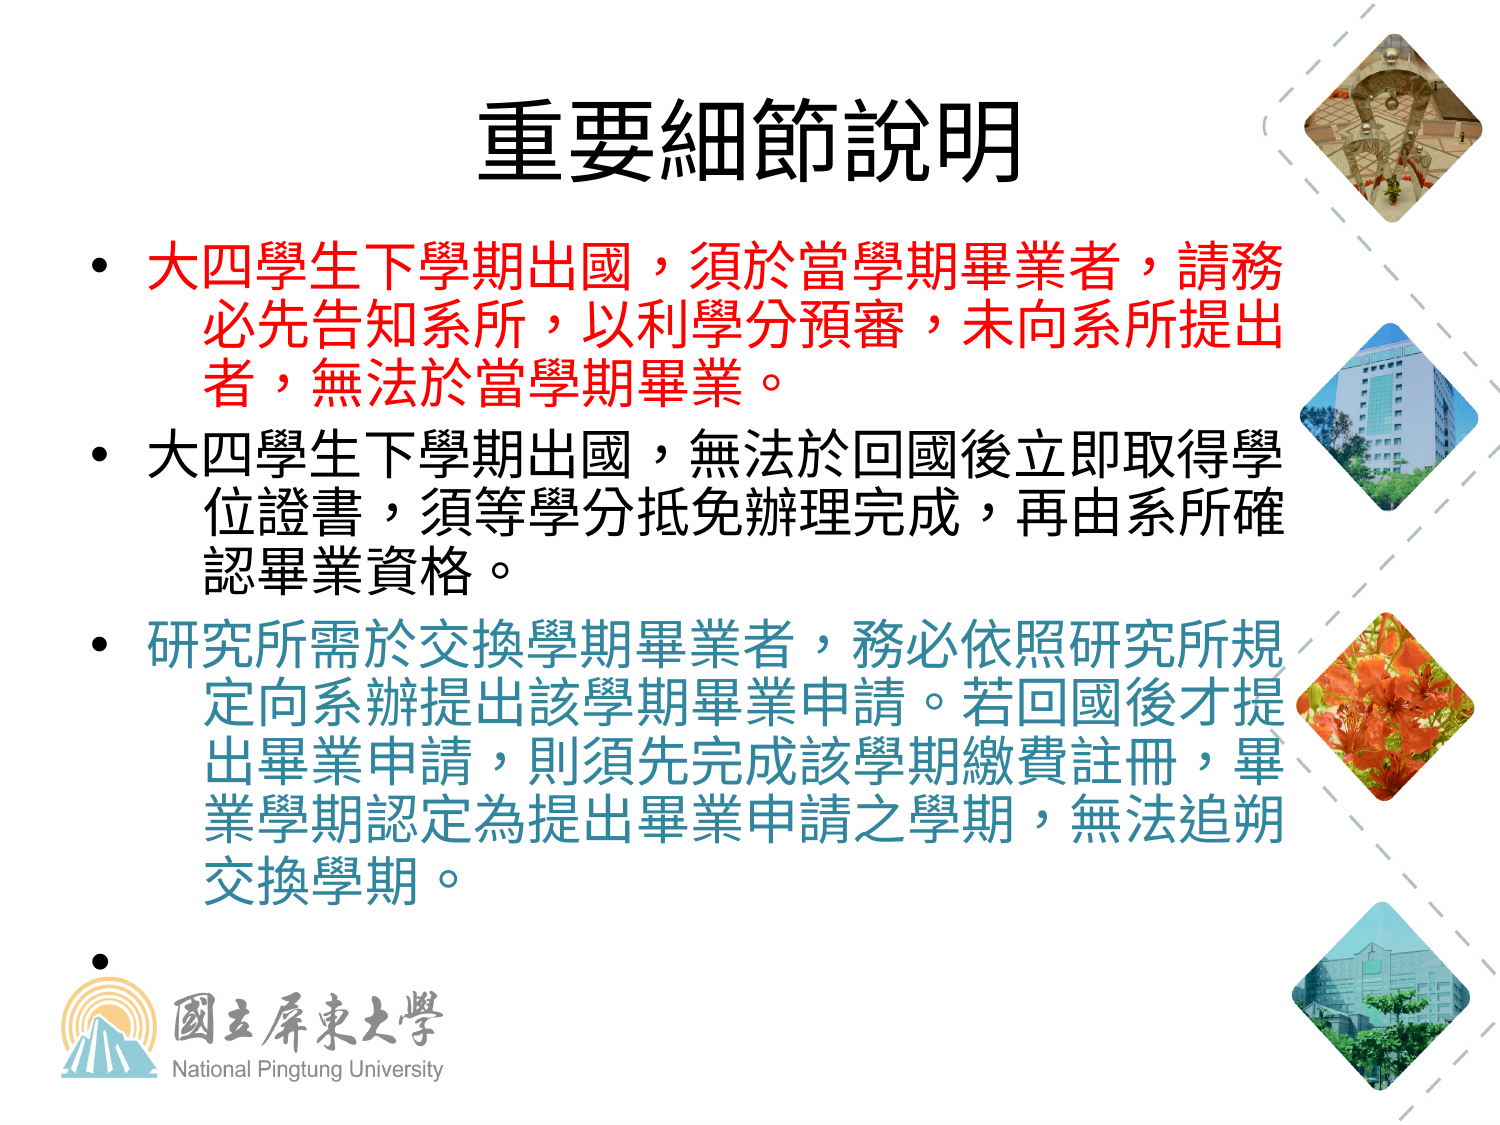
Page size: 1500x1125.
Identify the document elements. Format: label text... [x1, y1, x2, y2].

list 大四學生下學期出國，須於當學期畢業者，請務必先告知系所，以利學分預審，未向系所提出者，無法於當學期畢業。 大四學生下學期出國，無法於回國後立即取得學位證書，須等學分抵免辦理完成，再由系所確認畢業資格。 研究所需於交換學期畢業者，務必依照研究所規定向系辦提出該學期畢業申請。若回國後才提出畢業申請，則須先完成該學期繳費註冊，畢業學期認定為提出畢業申請之學期，無法追朔交換學期。 [75, 231, 1353, 965]
title 重要細節說明 [75, 45, 1426, 233]
